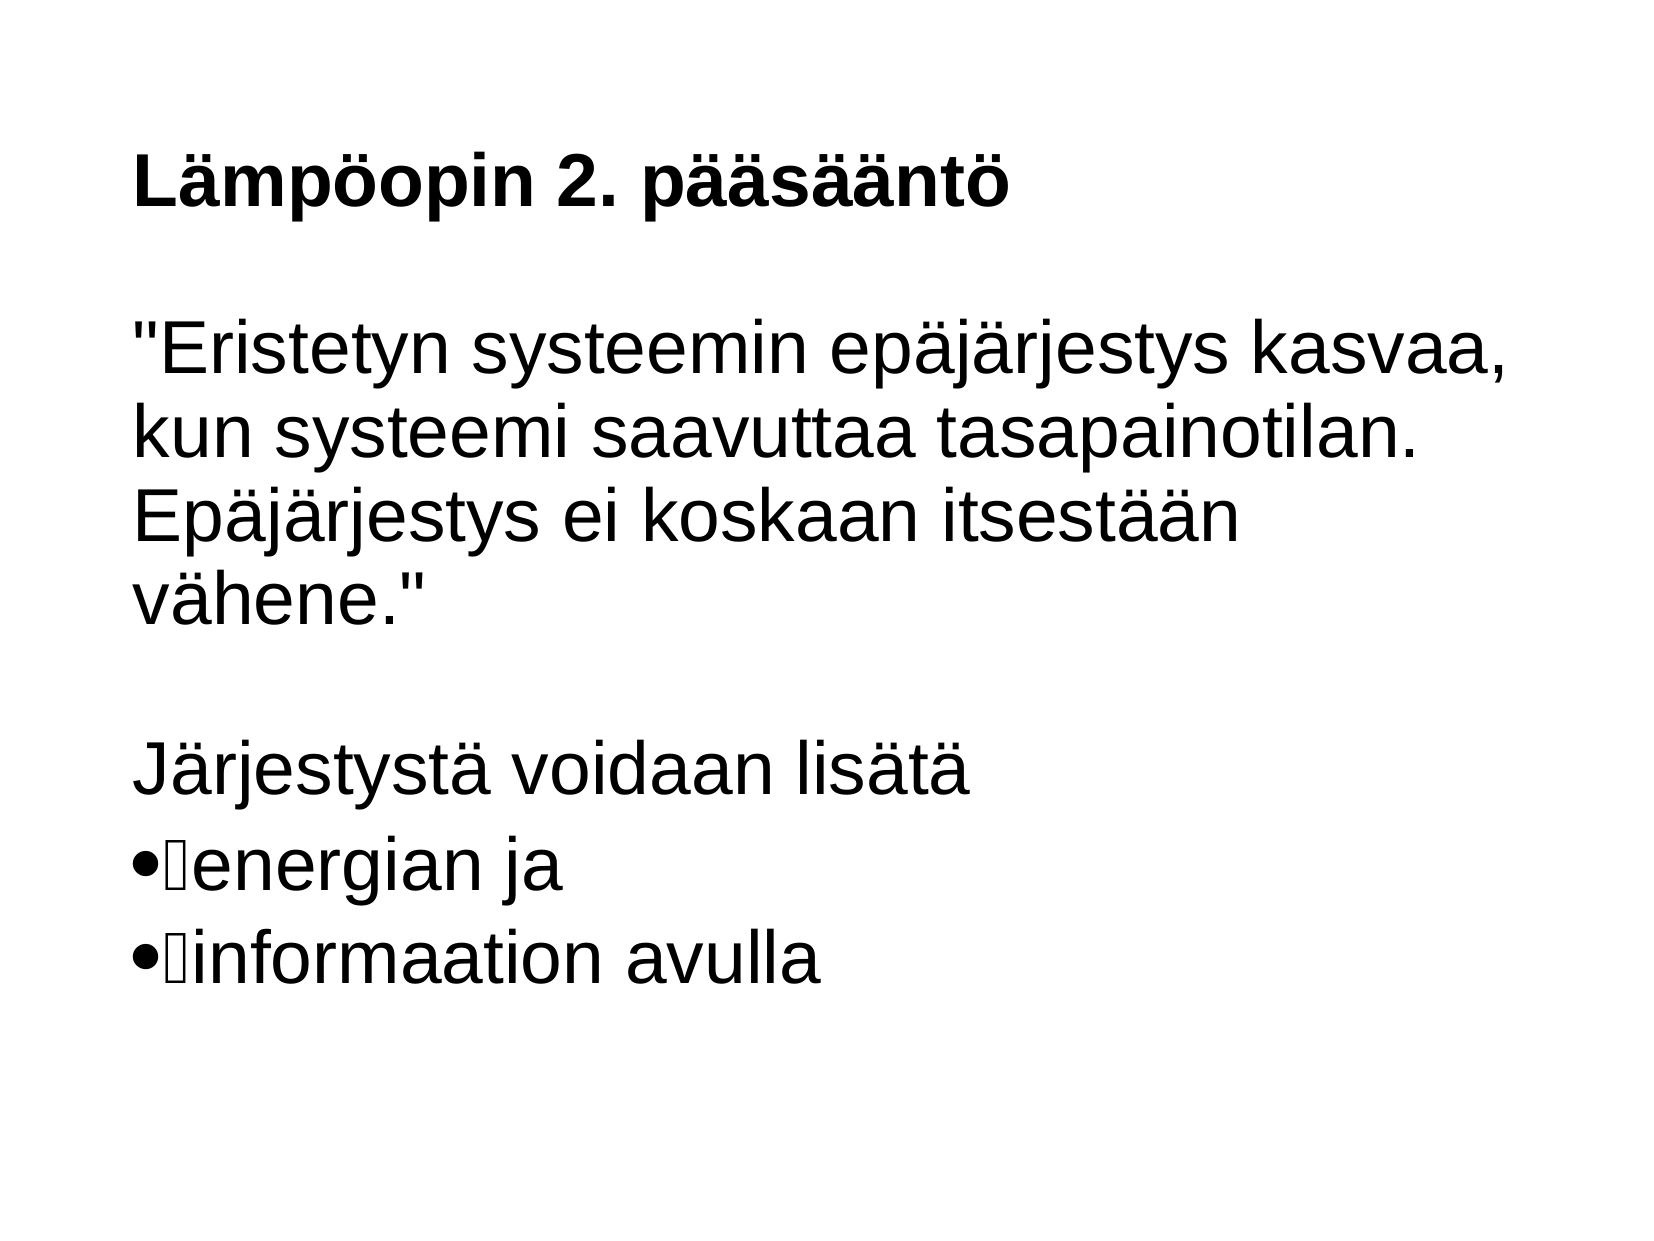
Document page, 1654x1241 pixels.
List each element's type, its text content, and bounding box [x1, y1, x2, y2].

text_box Lämpöopin 2. pääsääntö "Eristetyn systeemin epäjärjestys kasvaa, kun systeemi saavuttaa tasapainotilan. Epäjärjestys ei koskaan itsestään vähene." Järjestystä voidaan lisätä energian ja informaation avulla [118, 127, 1548, 1004]
